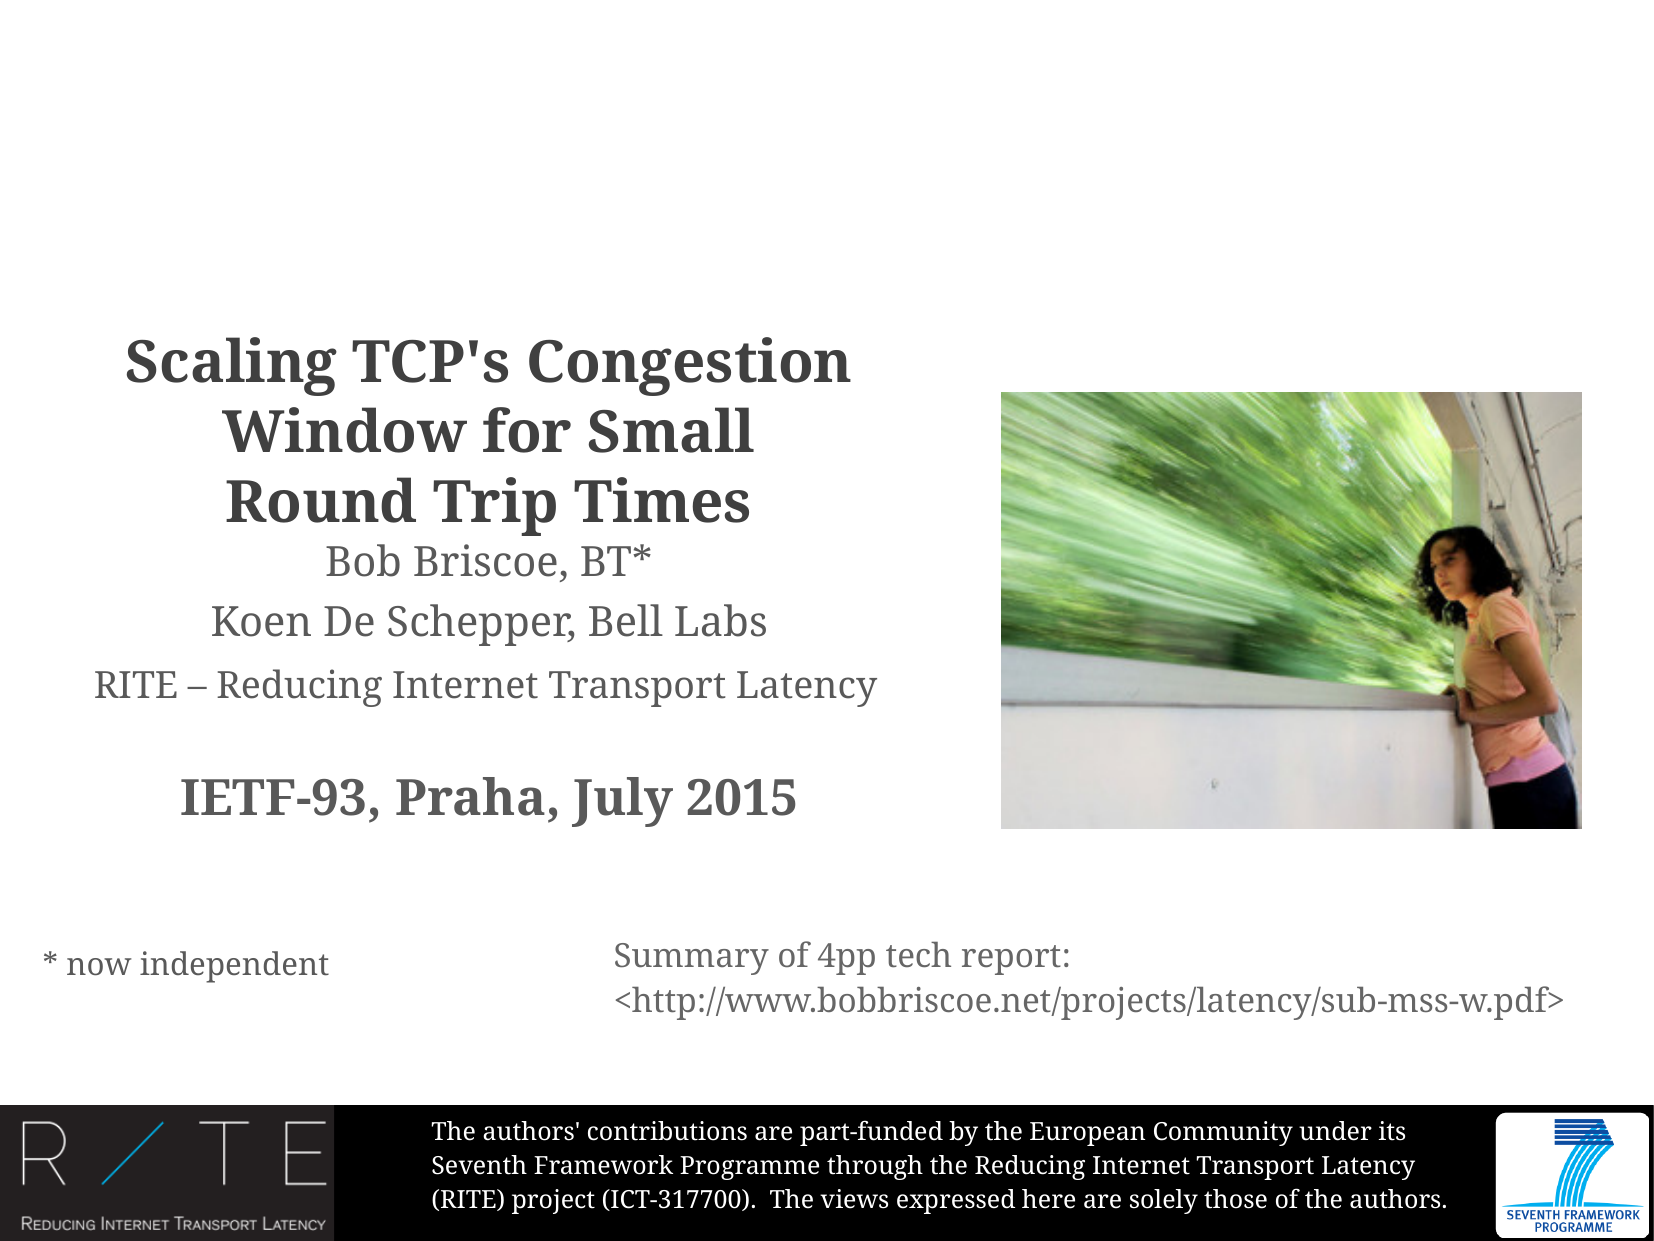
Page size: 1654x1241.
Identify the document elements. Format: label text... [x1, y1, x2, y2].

text_box Summary of 4pp tech report: <http://www.bobbriscoe.net/projects/latency/sub-mss-w.pdf> [598, 924, 1589, 1067]
picture [1001, 392, 1582, 829]
list Scaling TCP's Congestion Window for Small Round Trip Times [27, 316, 951, 423]
text_box The authors' contributions are part-funded by the European Community under its Seventh Framework Programme through the Reducing Internet Transport Latency (RITE) project (ICT-317700). The views expressed here are solely those of the authors. [416, 1106, 1511, 1218]
list * now independent [27, 924, 365, 990]
list IETF-93, Praha, July 2015 [27, 757, 951, 829]
list Bob Briscoe, BT* Koen De Schepper, Bell Labs [27, 546, 951, 653]
